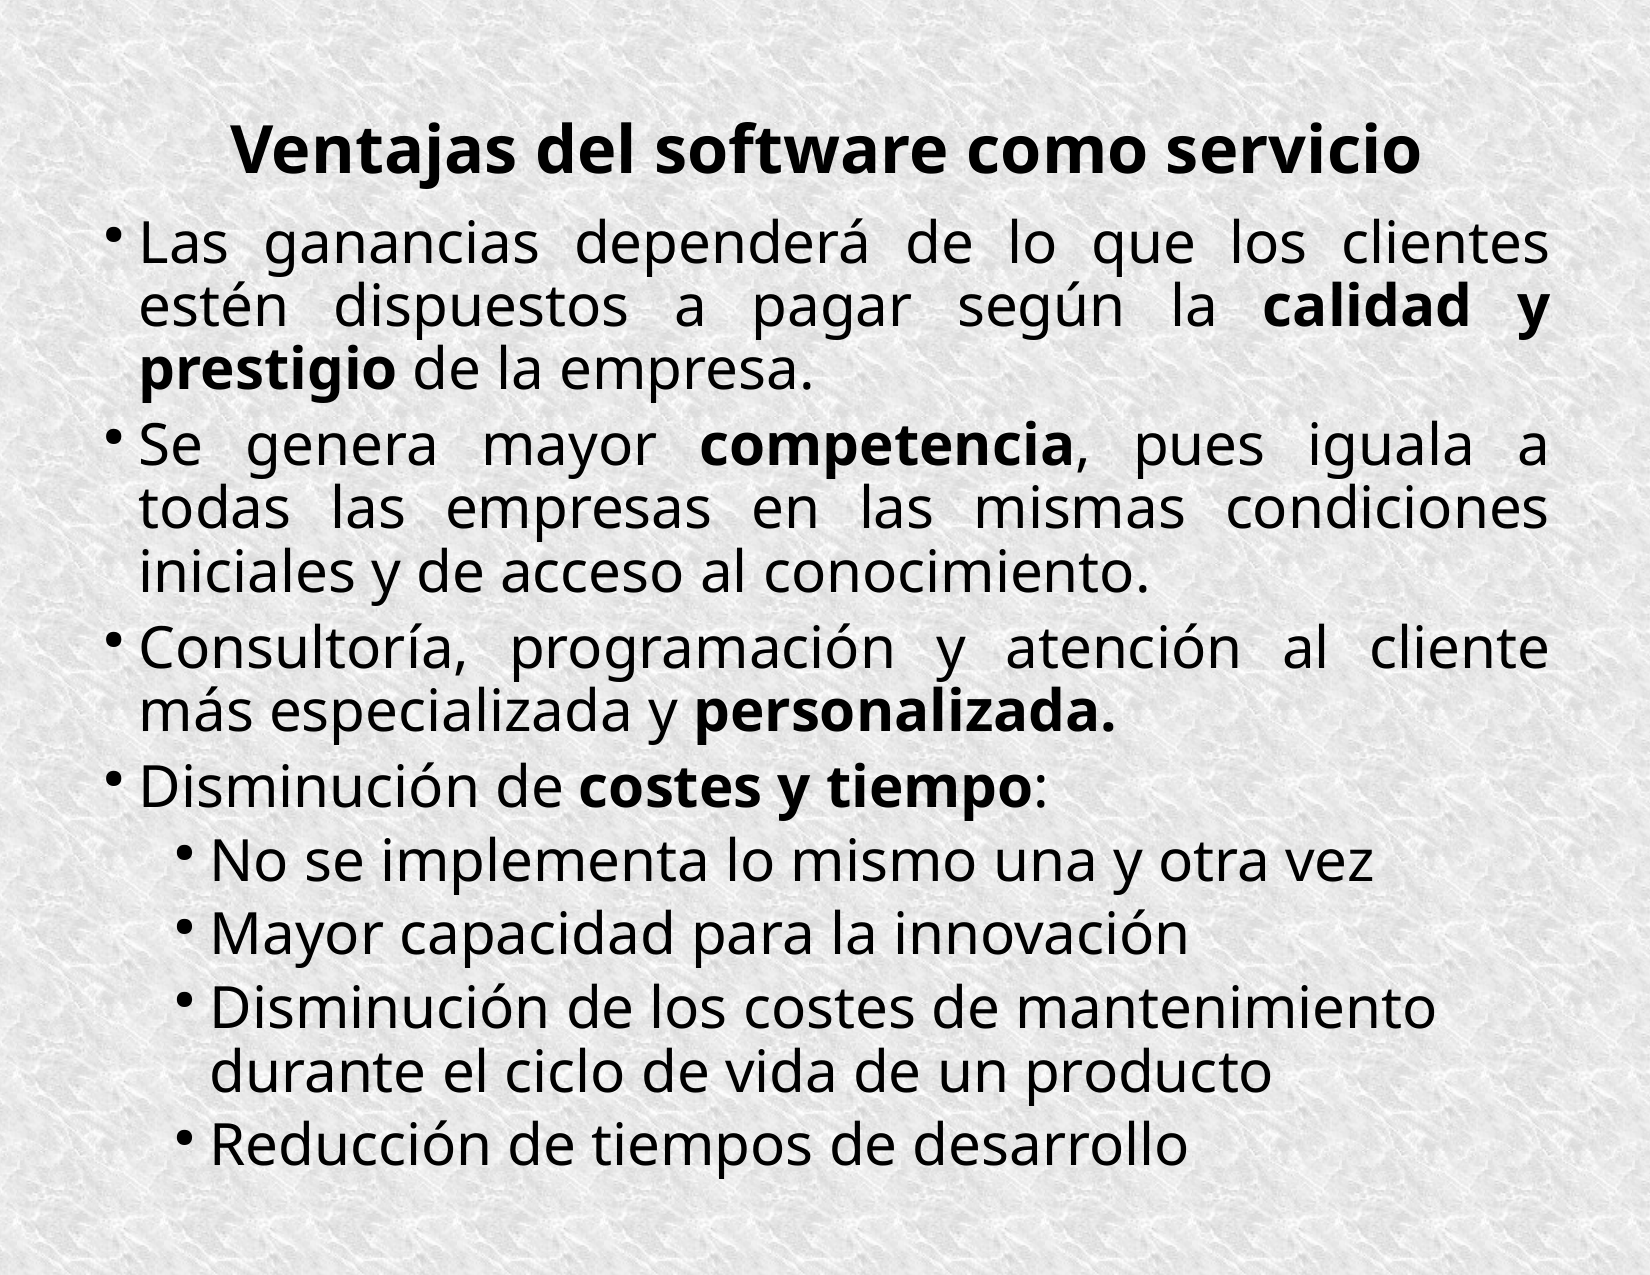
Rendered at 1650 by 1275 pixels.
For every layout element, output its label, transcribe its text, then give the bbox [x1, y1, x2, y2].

title Ventajas del software como servicio [118, 88, 1536, 207]
text_box Las ganancias dependerá de lo que los clientes estén dispuestos a pagar según la calidad y prestigio de la empresa. Se genera mayor competencia, pues iguala a todas las empresas en las mismas condiciones iniciales y de acceso al conocimiento. Consultoría, programación y atención al cliente más especializada y personalizada. Disminución de costes y tiempo: No se implementa lo mismo una y otra vez Mayor capacidad para la innovación Disminución de los costes de mantenimiento durante el ciclo de vida de un producto Reducción de tiempos de desarrollo [88, 236, 1565, 1155]
picture [0, 0, 1650, 1275]
